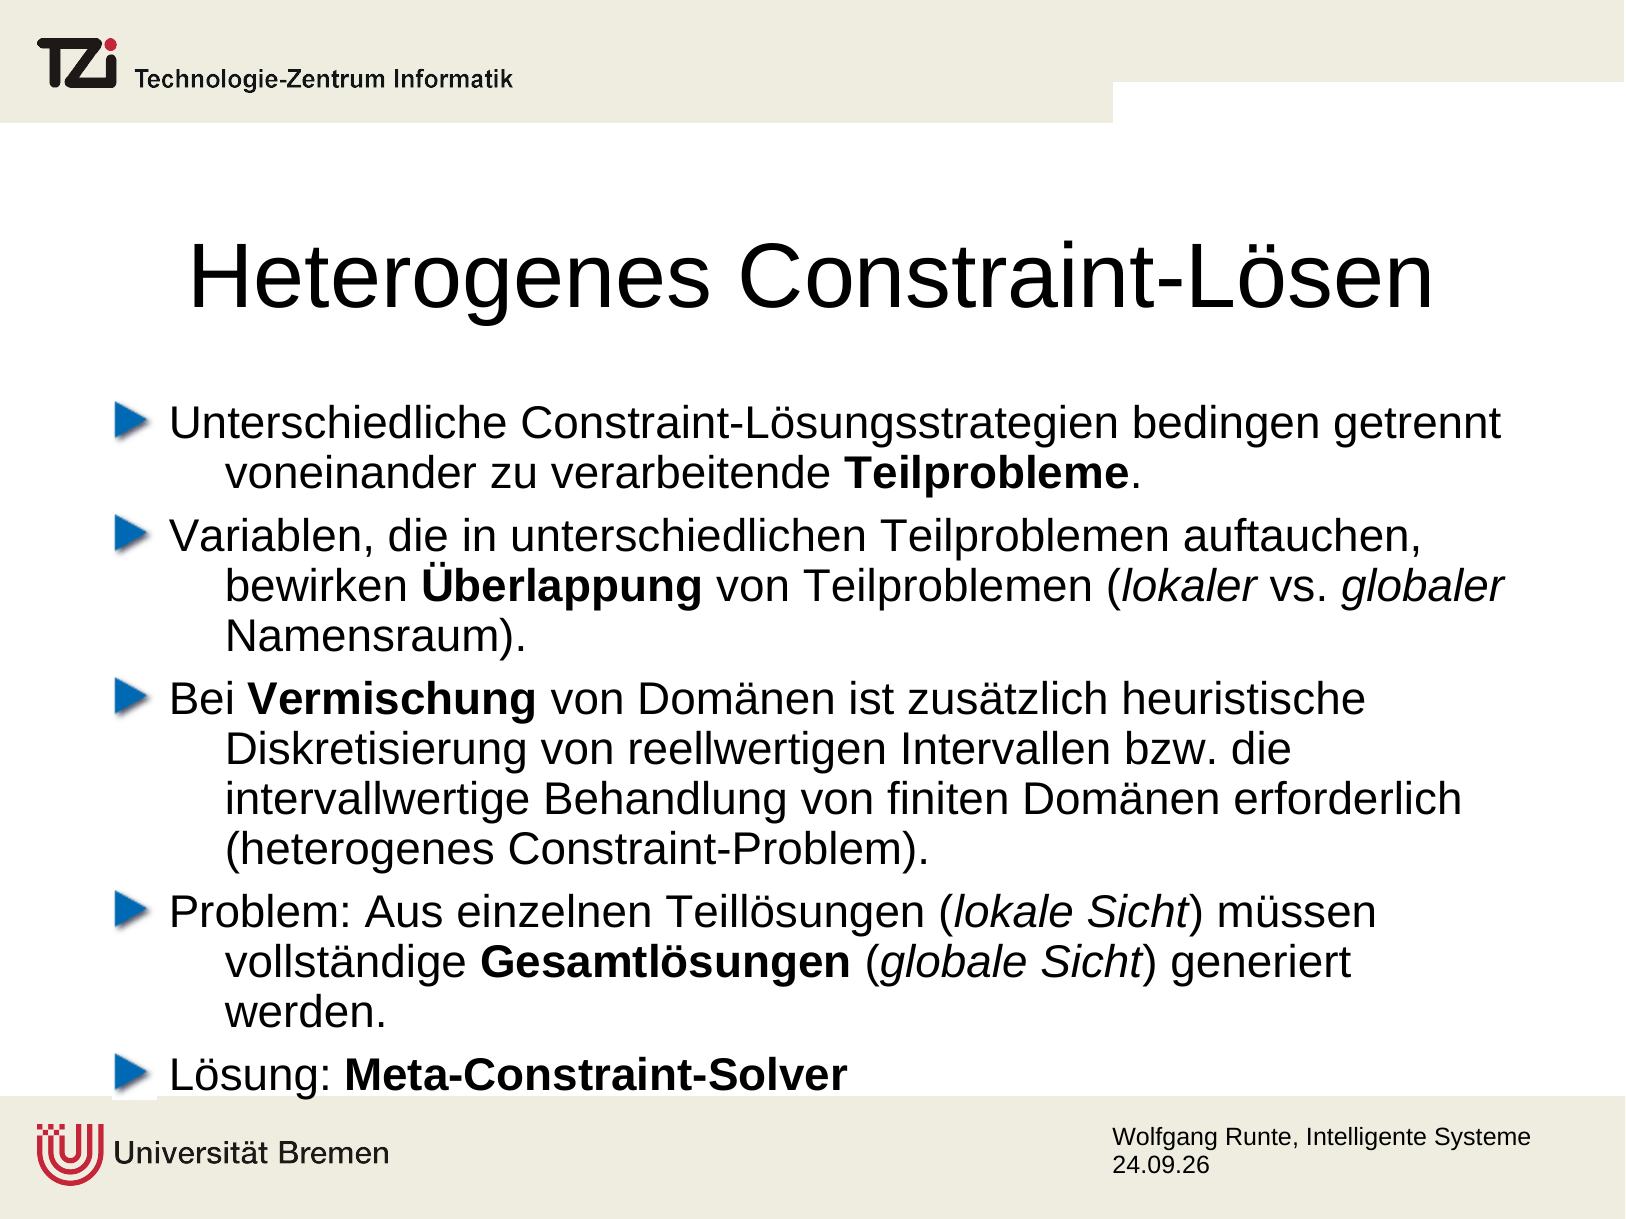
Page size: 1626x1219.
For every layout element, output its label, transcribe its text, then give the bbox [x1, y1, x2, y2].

title Heterogenes Constraint-Lösen [112, 162, 1513, 393]
picture [37, 38, 513, 93]
list Unterschiedliche Constraint-Lösungsstrategien bedingen getrennt voneinander zu verarbeitende Teilprobleme. Variablen, die in unterschiedlichen Teilproblemen auftauchen, bewirken Überlappung von Teilproblemen (lokaler vs. globaler Namensraum). Bei Vermischung von Domänen ist zusätzlich heuristische Diskretisierung von reellwertigen Intervallen bzw. die intervallwertige Behandlung von finiten Domänen erforderlich (heterogenes Constraint-Problem). Problem: Aus einzelnen Teillösungen (lokale Sicht) müssen vollständige Gesamtlösungen (globale Sicht) generiert werden. Lösung: Meta-Constraint-Solver [112, 398, 1513, 1092]
picture [112, 1092, 157, 1100]
picture [37, 1124, 388, 1186]
